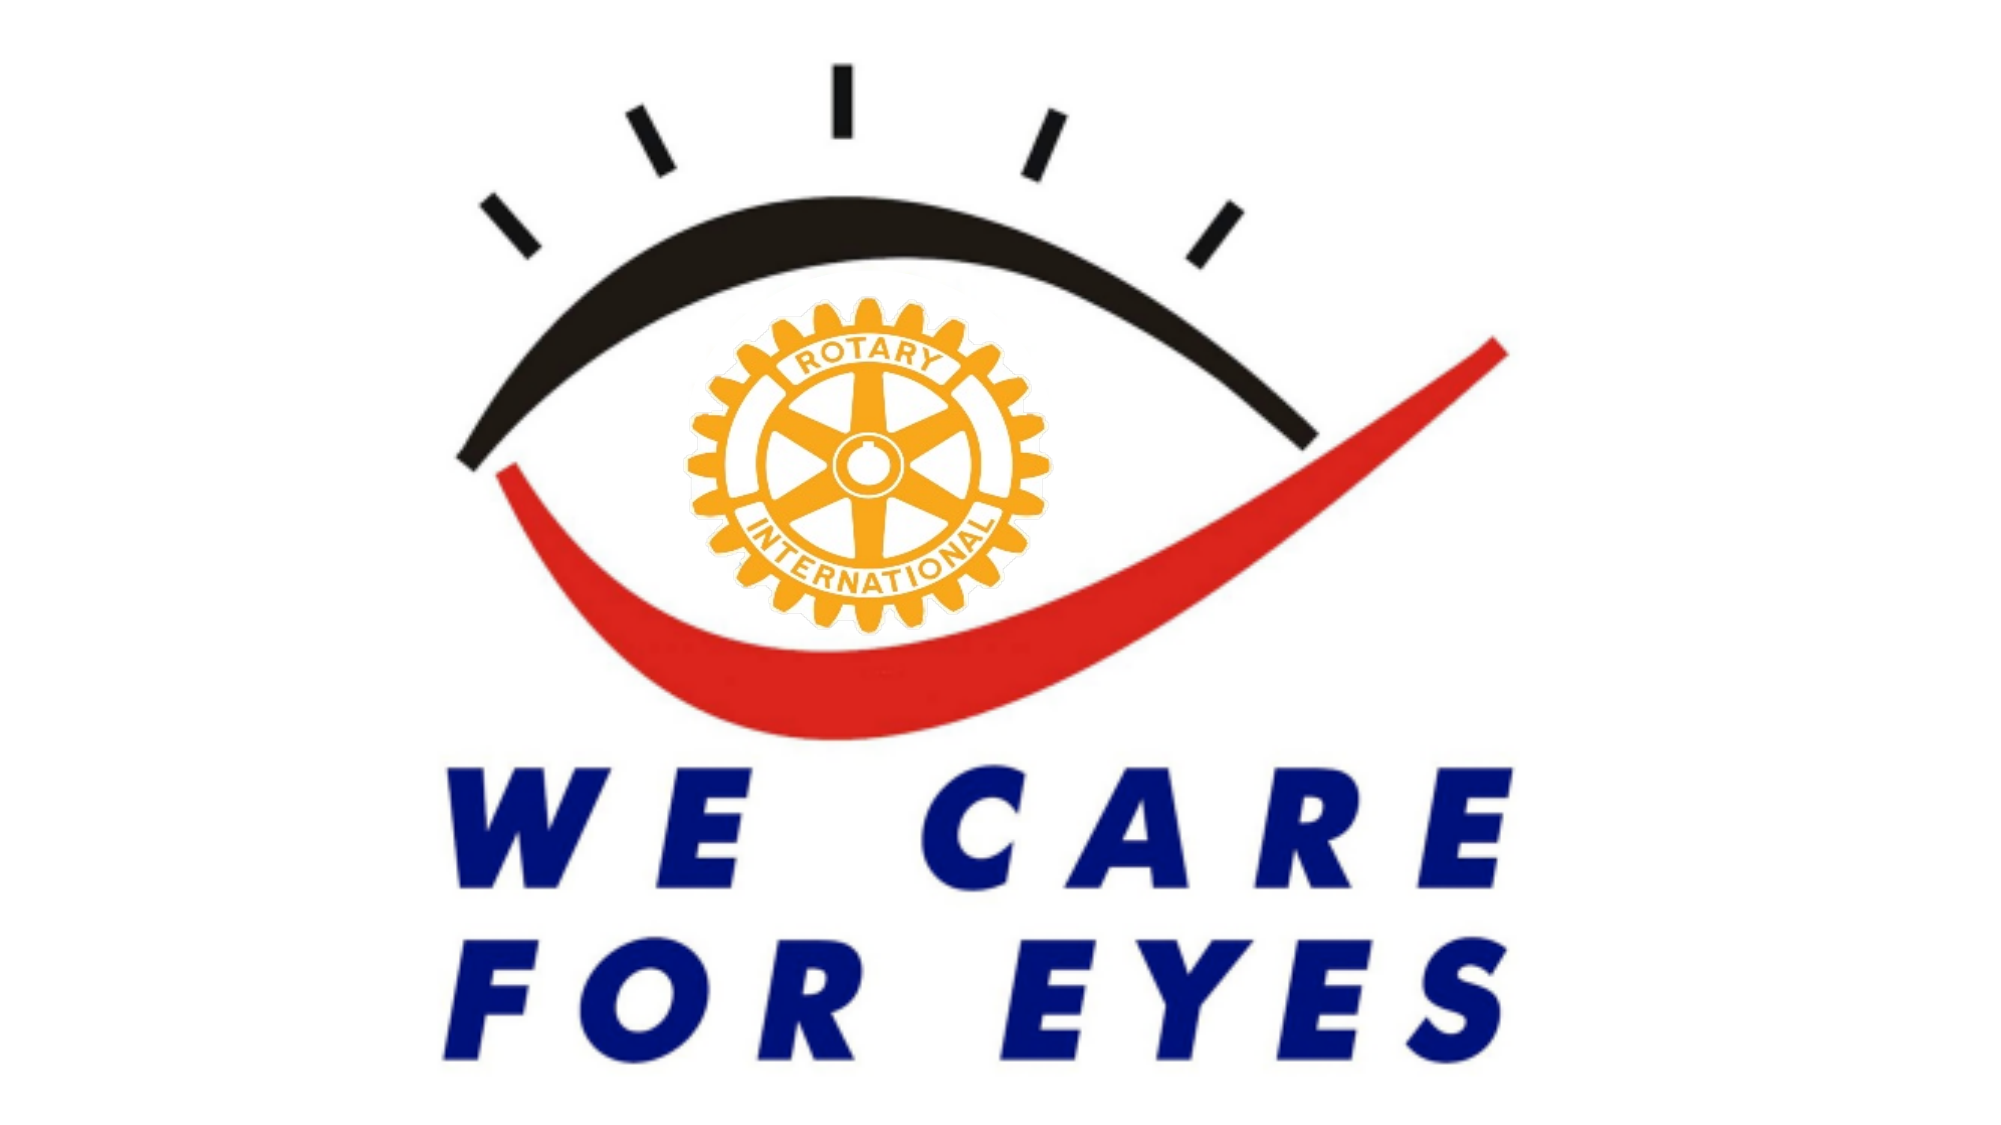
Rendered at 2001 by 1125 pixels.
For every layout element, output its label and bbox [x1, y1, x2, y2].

picture [256, 19, 1703, 1107]
